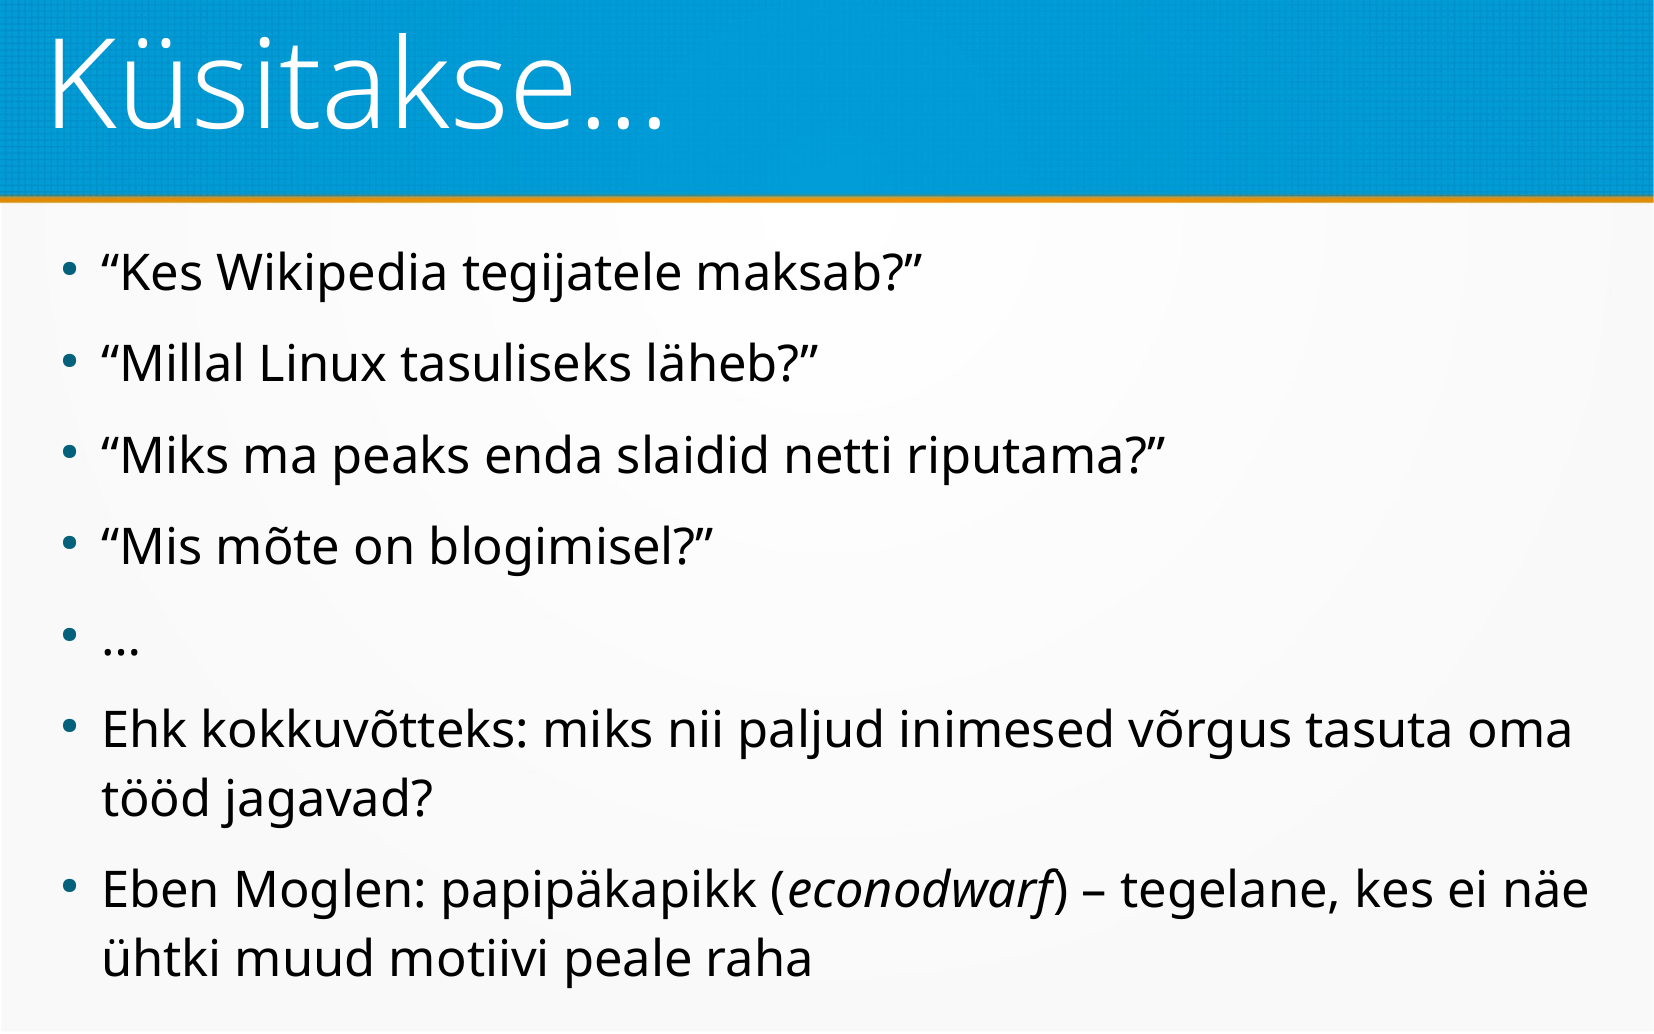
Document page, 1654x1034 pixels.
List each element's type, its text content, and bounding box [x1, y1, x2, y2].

picture [0, 195, 1654, 1034]
title Küsitakse... [43, 0, 1619, 166]
list “Kes Wikipedia tegijatele maksab?” “Millal Linux tasuliseks läheb?” “Miks ma peaks enda slaidid netti riputama?” “Mis mõte on blogimisel?” … Ehk kokkuvõtteks: miks nii paljud inimesed võrgus tasuta oma tööd jagavad? Eben Moglen: papipäkapikk (econodwarf) – tegelane, kes ei näe ühtki muud motiivi peale raha [47, 236, 1607, 1002]
